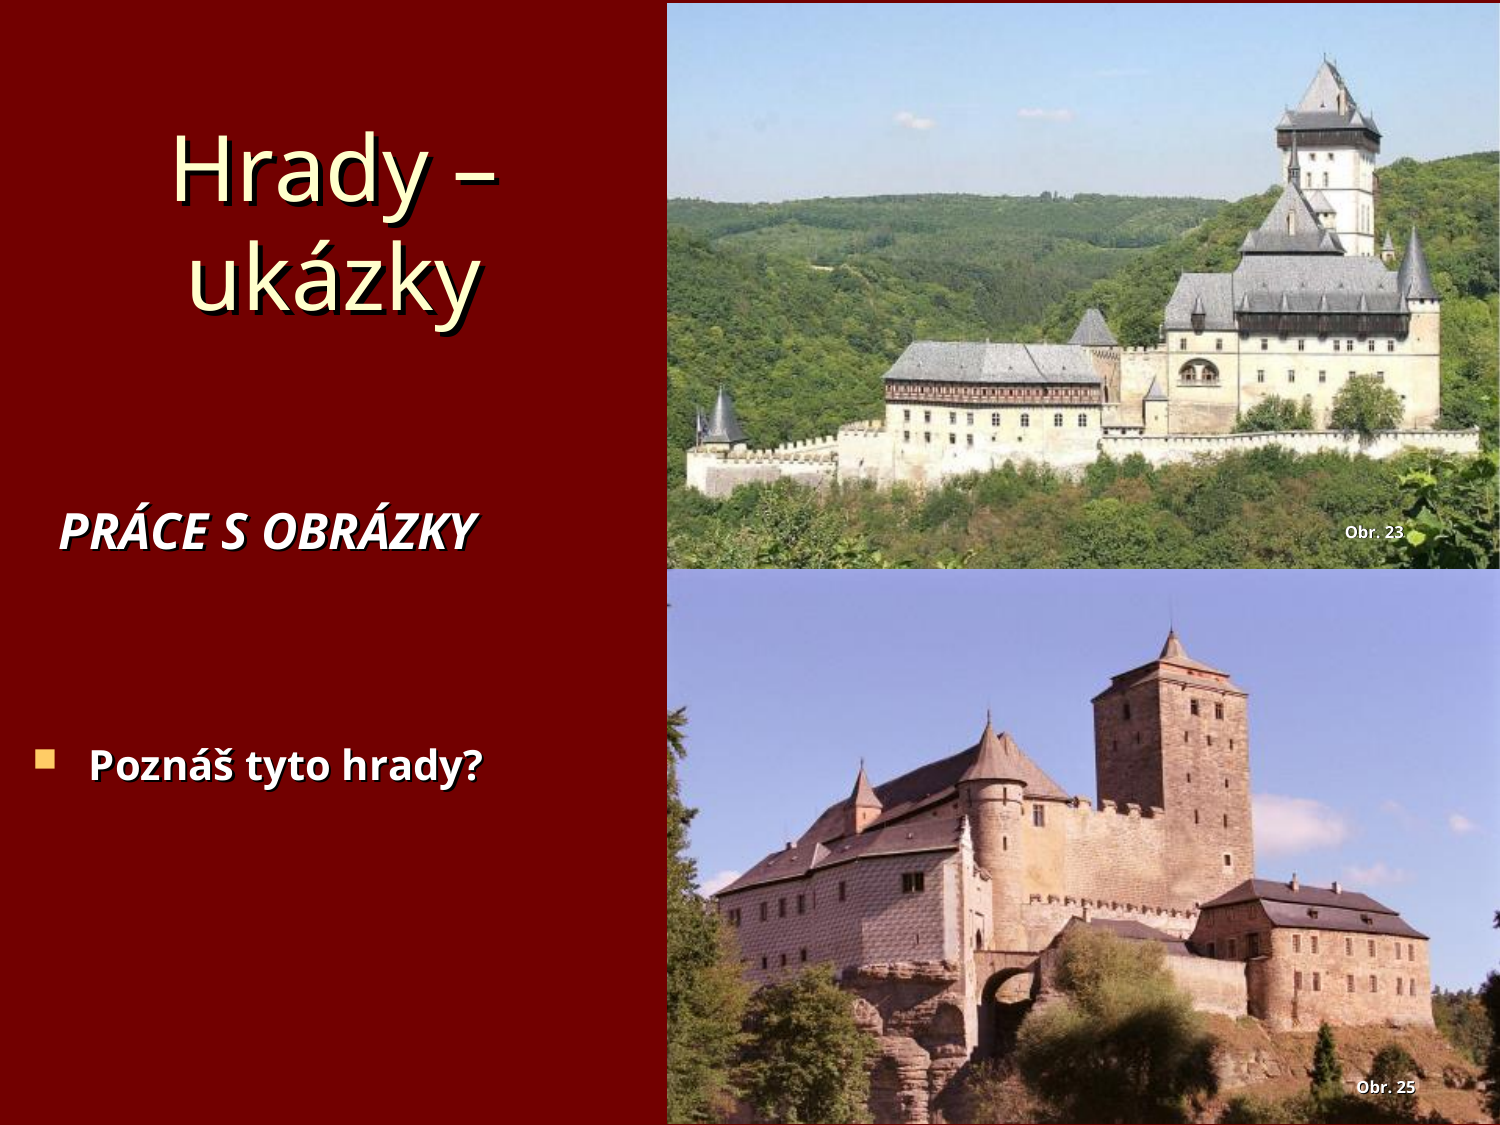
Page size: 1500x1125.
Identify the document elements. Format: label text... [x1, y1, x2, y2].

text_box Obr. 25 [1341, 1071, 1500, 1105]
list PRÁCE S OBRÁZKY Poznáš tyto hrady? [17, 491, 667, 1000]
text_box [667, 3, 1500, 1124]
text_box Obr. 23 [1329, 516, 1500, 550]
title Hrady – ukázky [0, 125, 667, 313]
